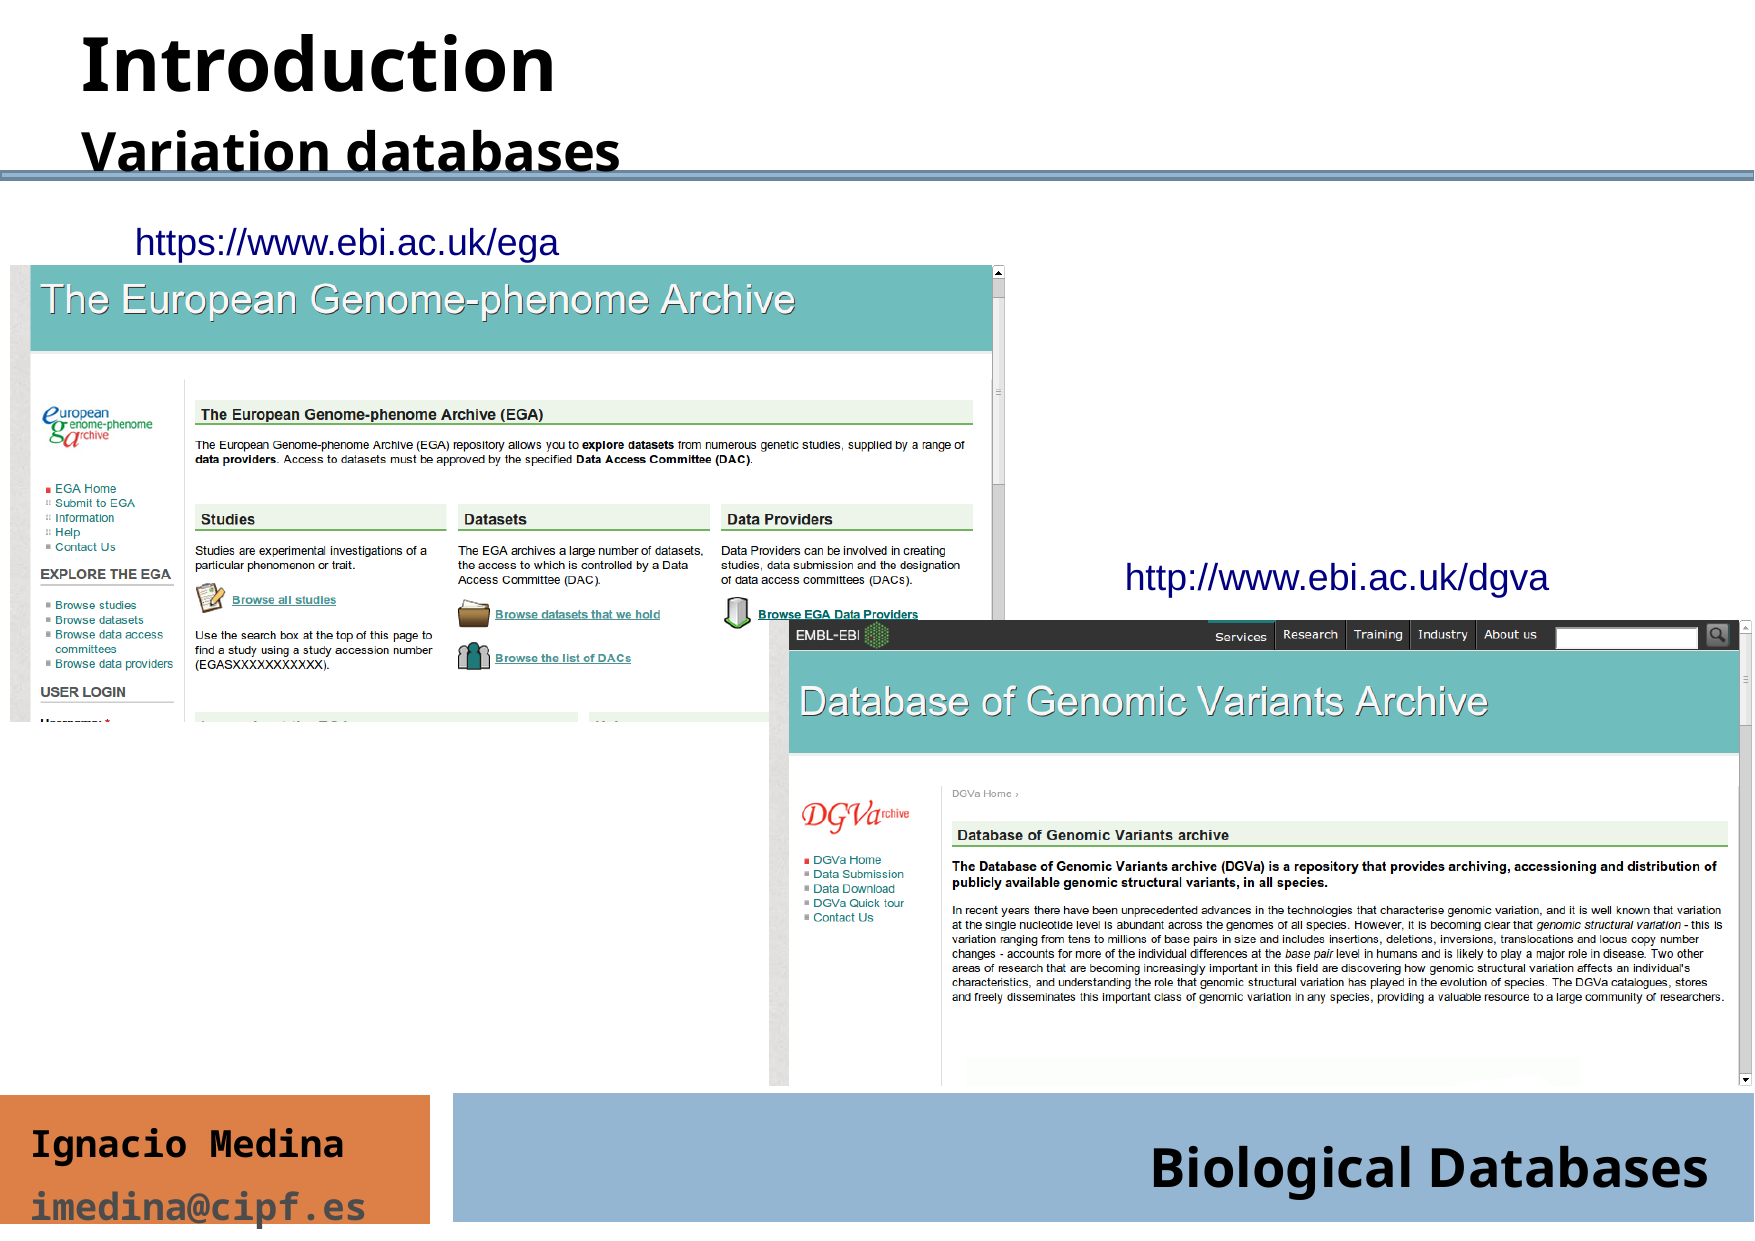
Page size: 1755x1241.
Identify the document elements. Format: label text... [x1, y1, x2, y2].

text_box Ignacio Medina imedina@cipf.es [15, 1110, 406, 1213]
text_box http://www.ebi.ac.uk/dgva [1110, 548, 1606, 606]
text_box [0, 171, 112, 179]
title [59, 153, 1571, 243]
picture [10, 265, 1752, 1086]
text_box Biological Databases [675, 1122, 1726, 1200]
text_box Introduction Variation databases [67, 3, 1688, 168]
text_box [1571, 171, 1754, 179]
text_box https://www.ebi.ac.uk/ega [120, 214, 676, 265]
